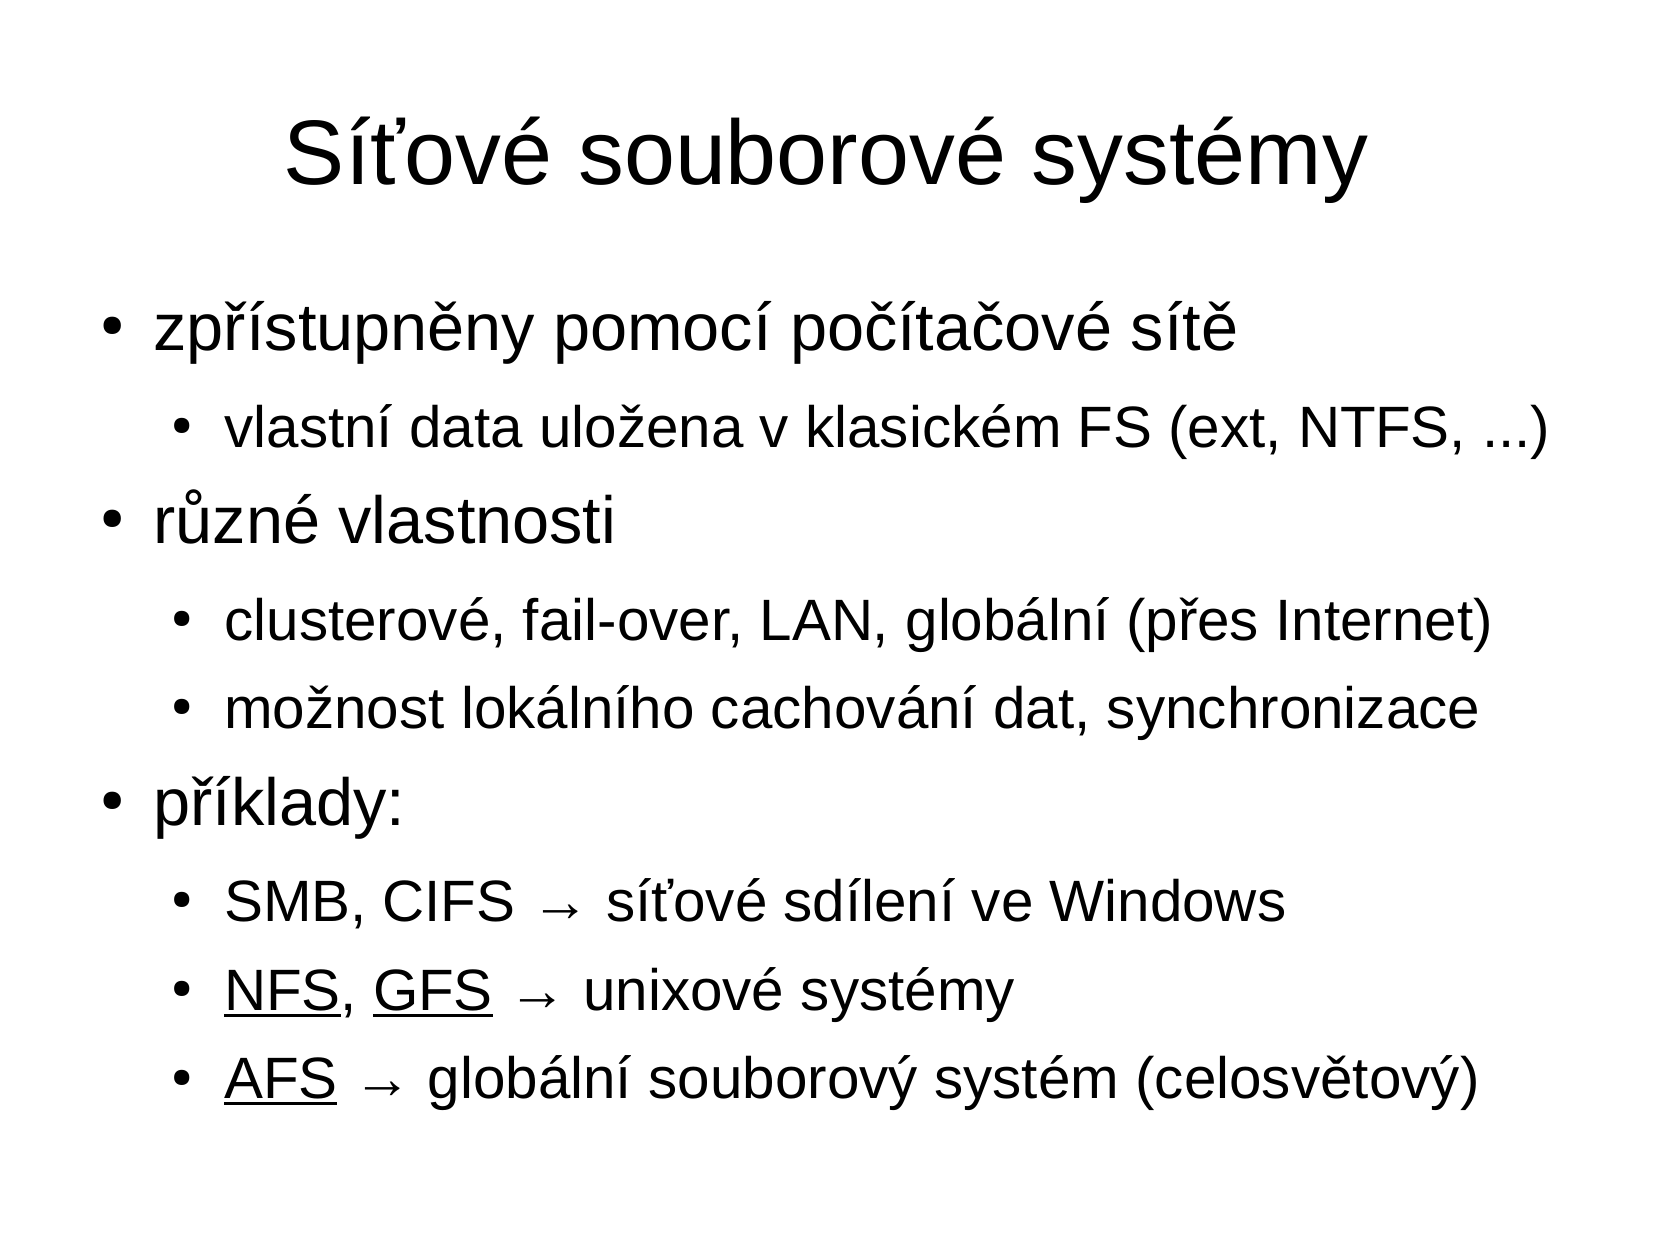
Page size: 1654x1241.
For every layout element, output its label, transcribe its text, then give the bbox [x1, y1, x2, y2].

list zpřístupněny pomocí počítačové sítě vlastní data uložena v klasickém FS (ext, NTFS, ...) různé vlastnosti clusterové, fail-over, LAN, globální (přes Internet) možnost lokálního cachování dat, synchronizace příklady: SMB, CIFS → síťové sdílení ve Windows NFS, GFS → unixové systémy AFS → globální souborový systém (celosvětový) [82, 290, 1571, 1112]
title Síťové souborové systémy [82, 56, 1571, 250]
